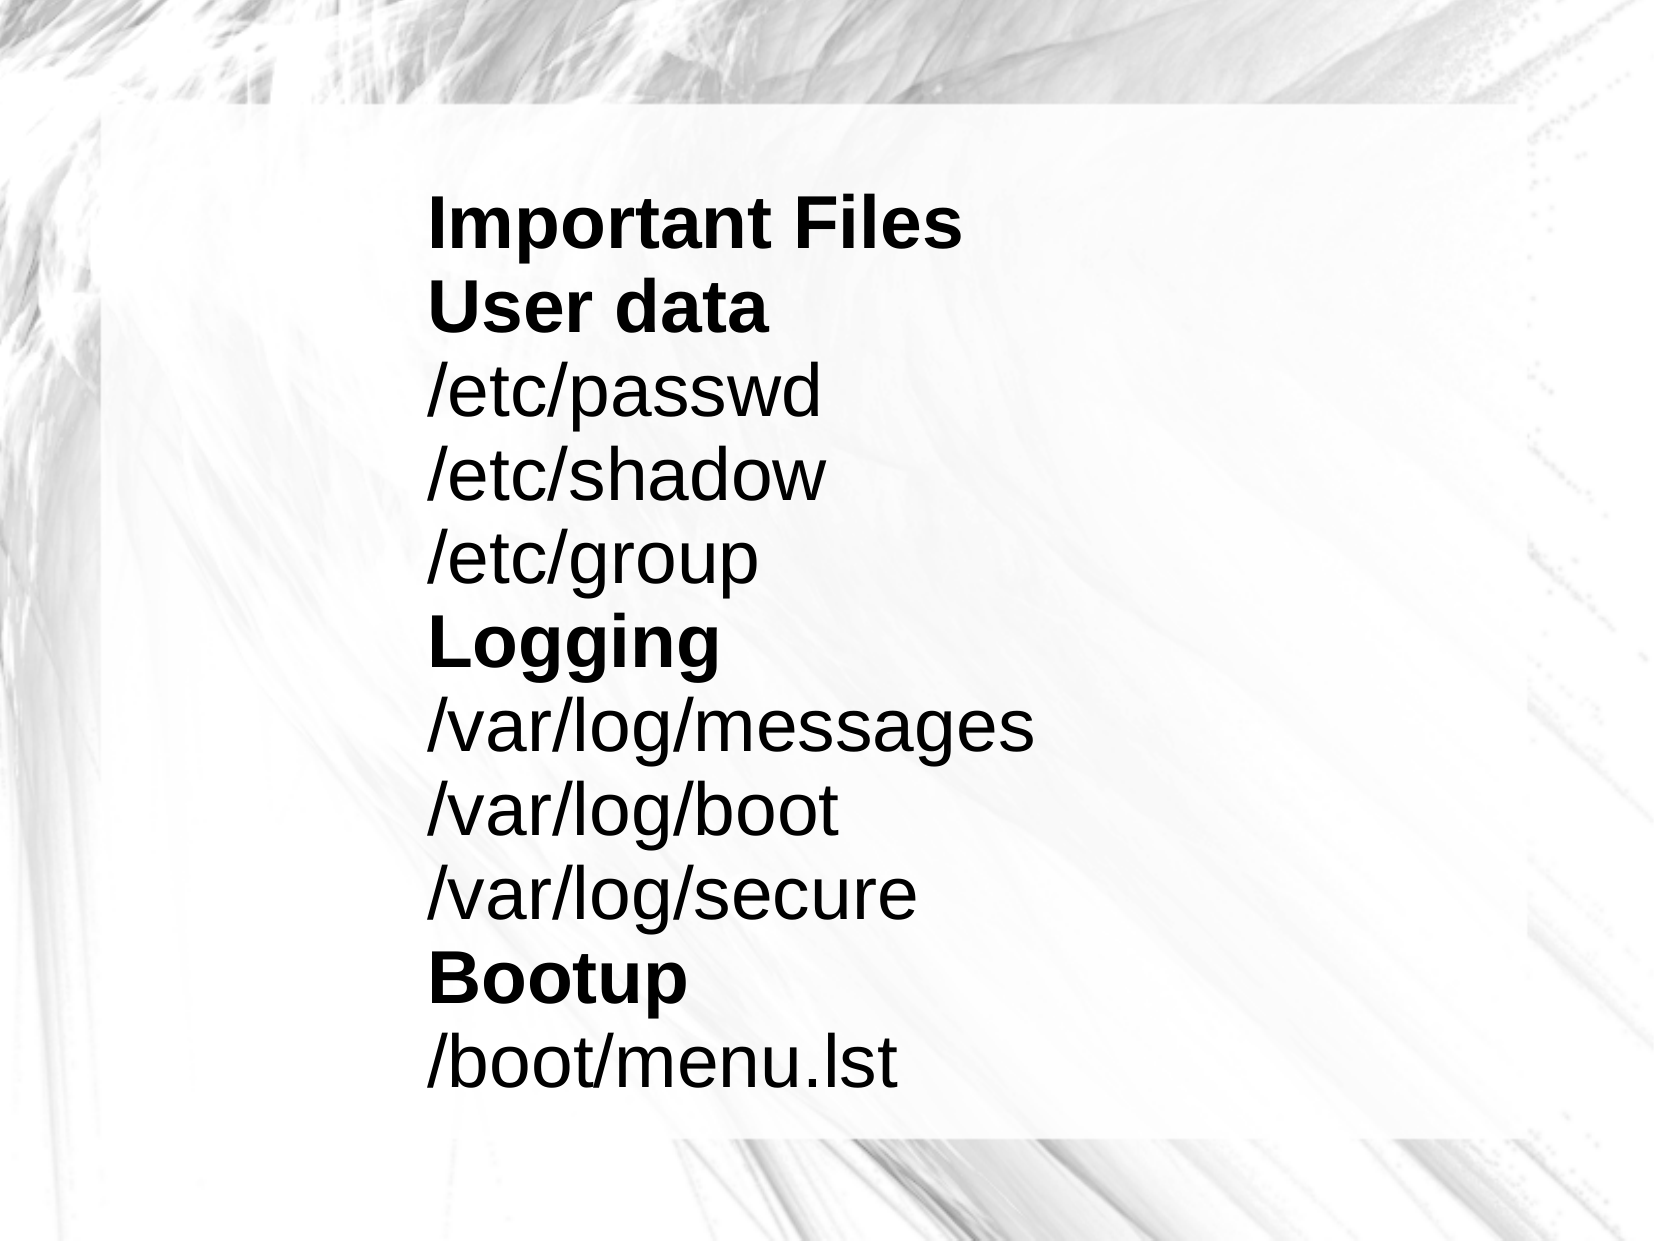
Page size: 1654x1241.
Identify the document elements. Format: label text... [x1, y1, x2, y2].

text_box Important Files User data /etc/passwd /etc/shadow /etc/group Logging /var/log/messages /var/log/boot /var/log/secure Bootup /boot/menu.lst [412, 172, 1332, 1013]
picture [0, 0, 1654, 1241]
